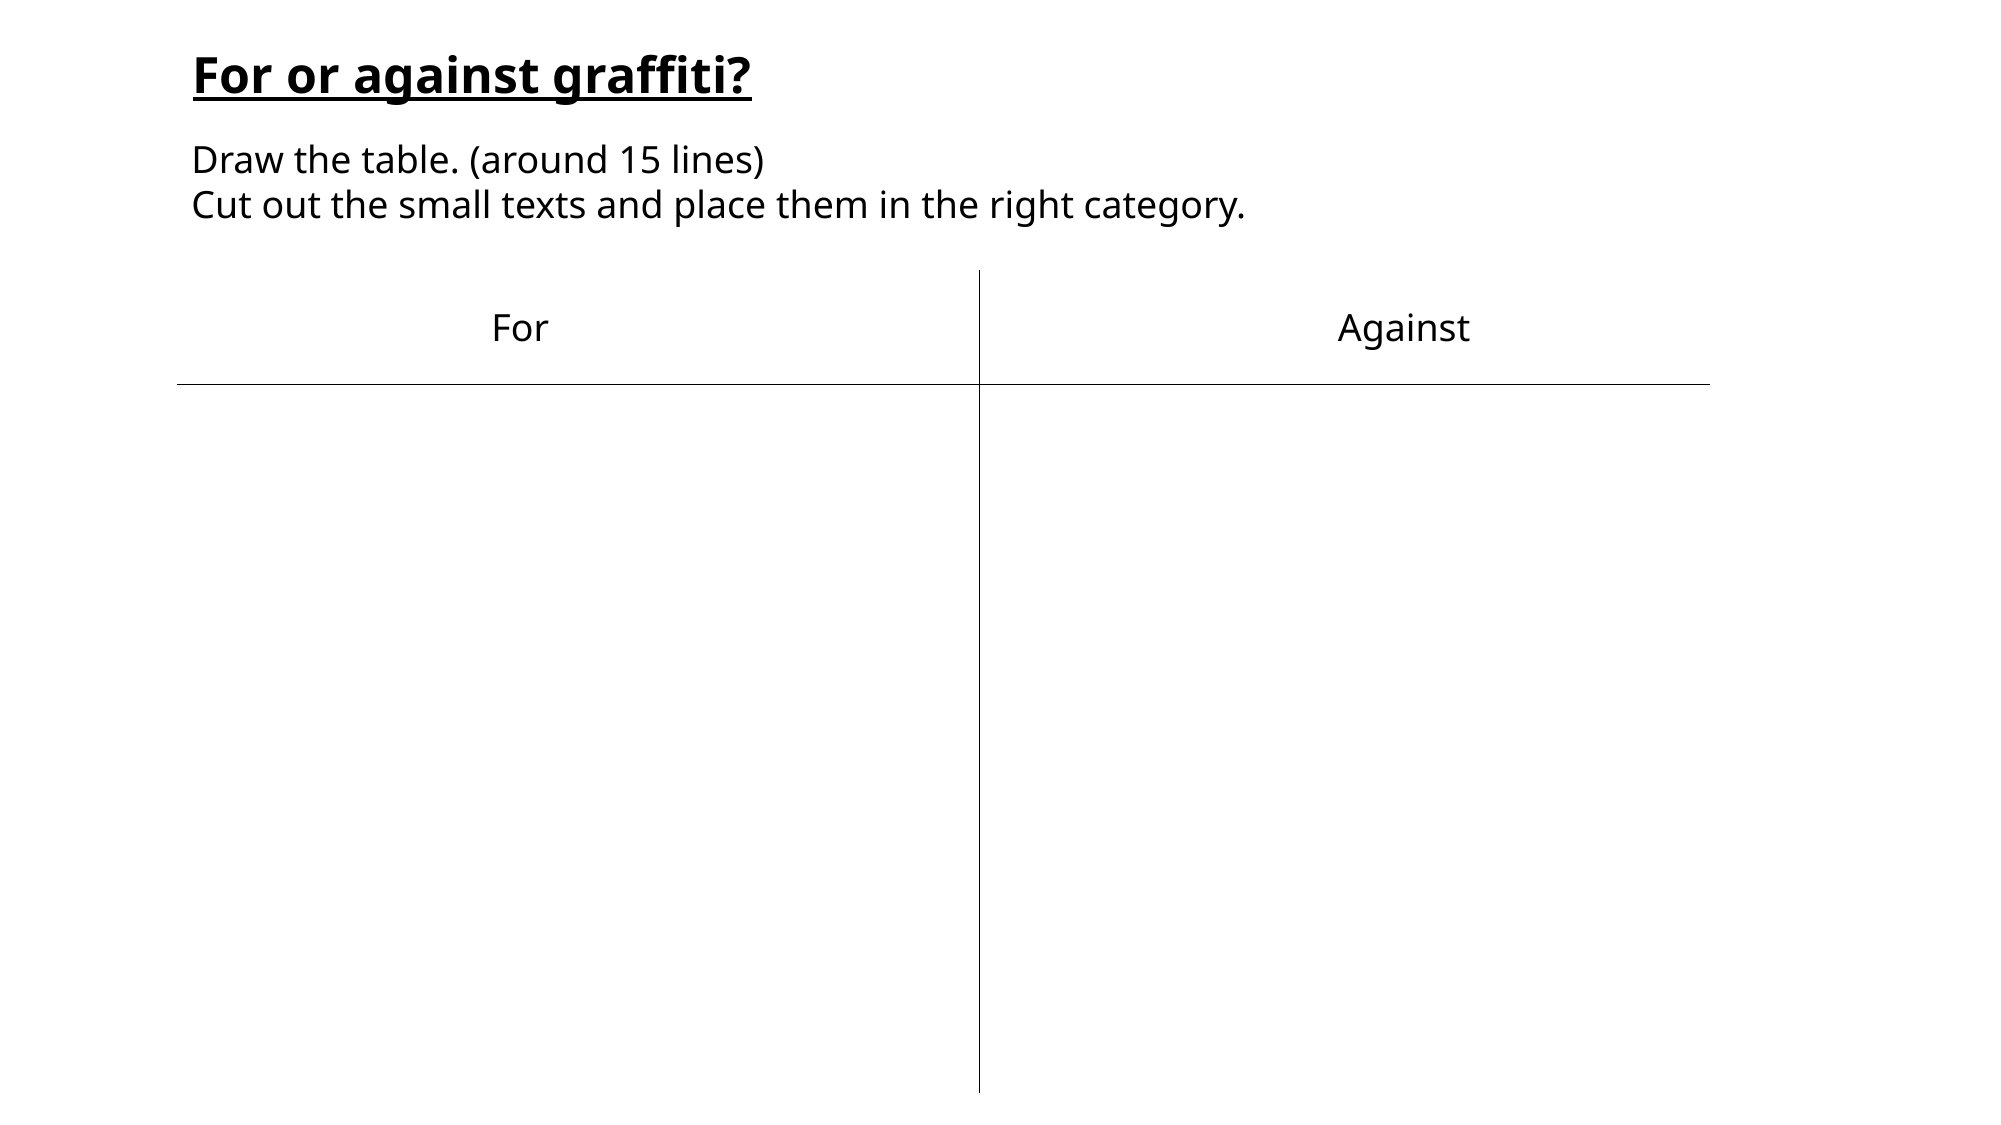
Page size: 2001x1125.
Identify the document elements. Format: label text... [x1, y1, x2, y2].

text_box For [476, 296, 562, 358]
text_box Draw the table. (around 15 lines) Cut out the small texts and place them in the right category. [176, 128, 1381, 235]
text_box For or against graffiti? [177, 35, 734, 112]
text_box Against [1322, 296, 1491, 358]
